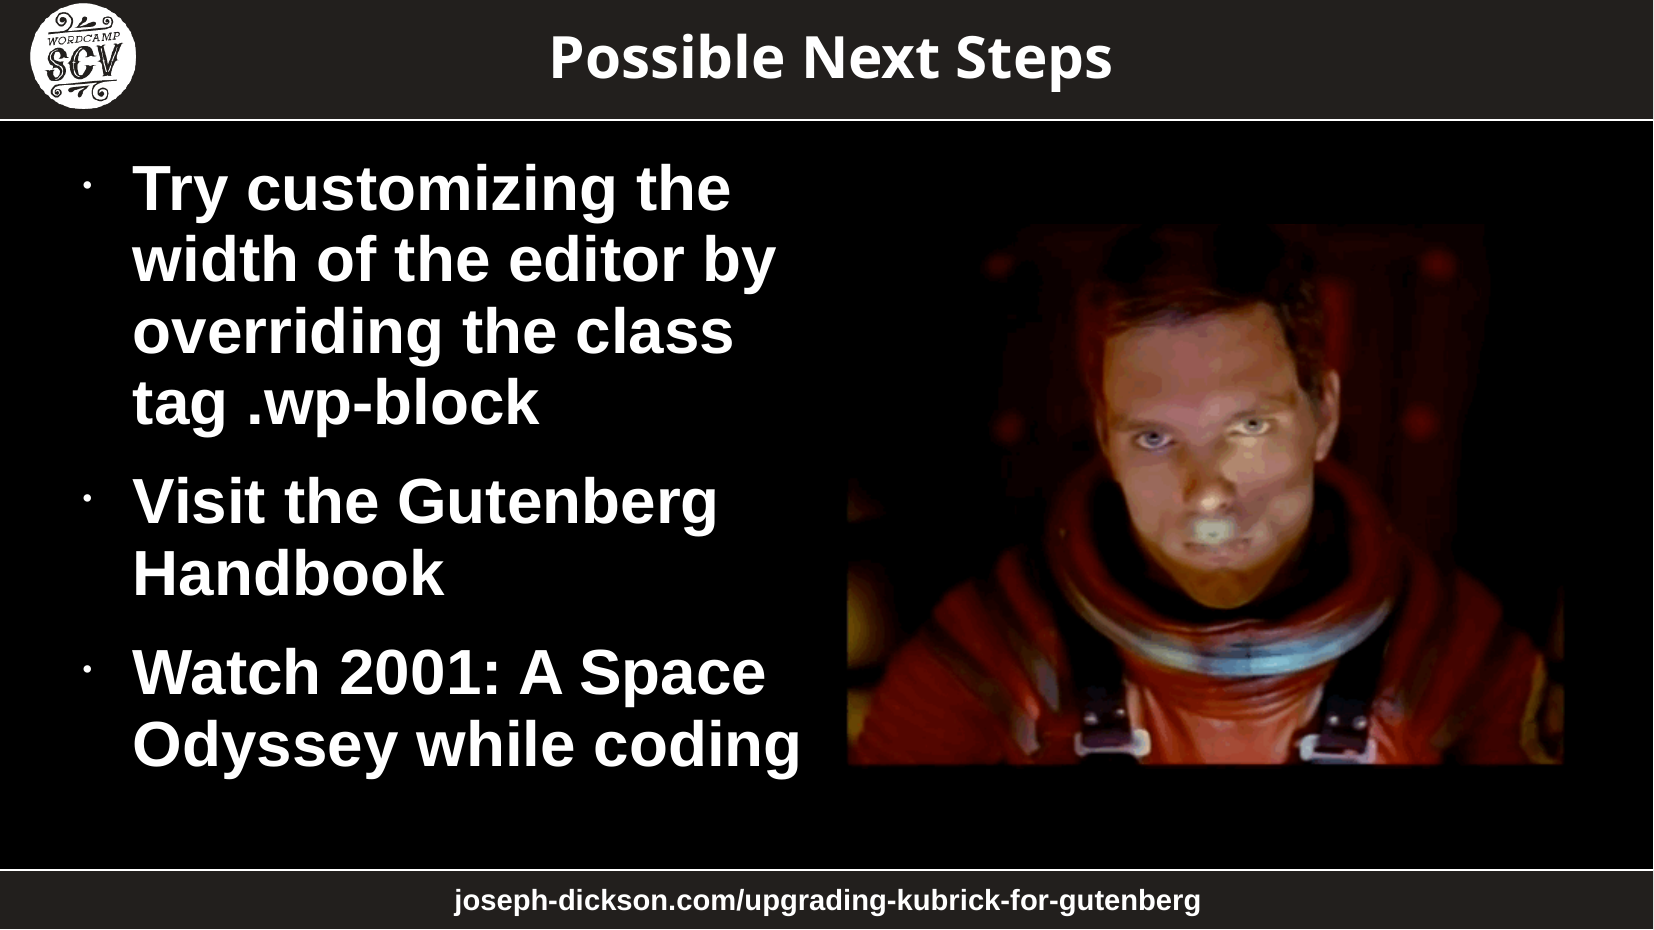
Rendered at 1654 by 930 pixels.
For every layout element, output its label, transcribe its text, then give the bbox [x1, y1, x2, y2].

picture [30, 3, 87, 109]
title Possible Next Steps [87, 0, 1576, 134]
picture [844, 224, 1571, 769]
list Try customizing the width of the editor by overriding the class tag .wp-block Visit the Gutenberg Handbook Watch 2001: A Space Odyssey while coding [82, 152, 809, 841]
